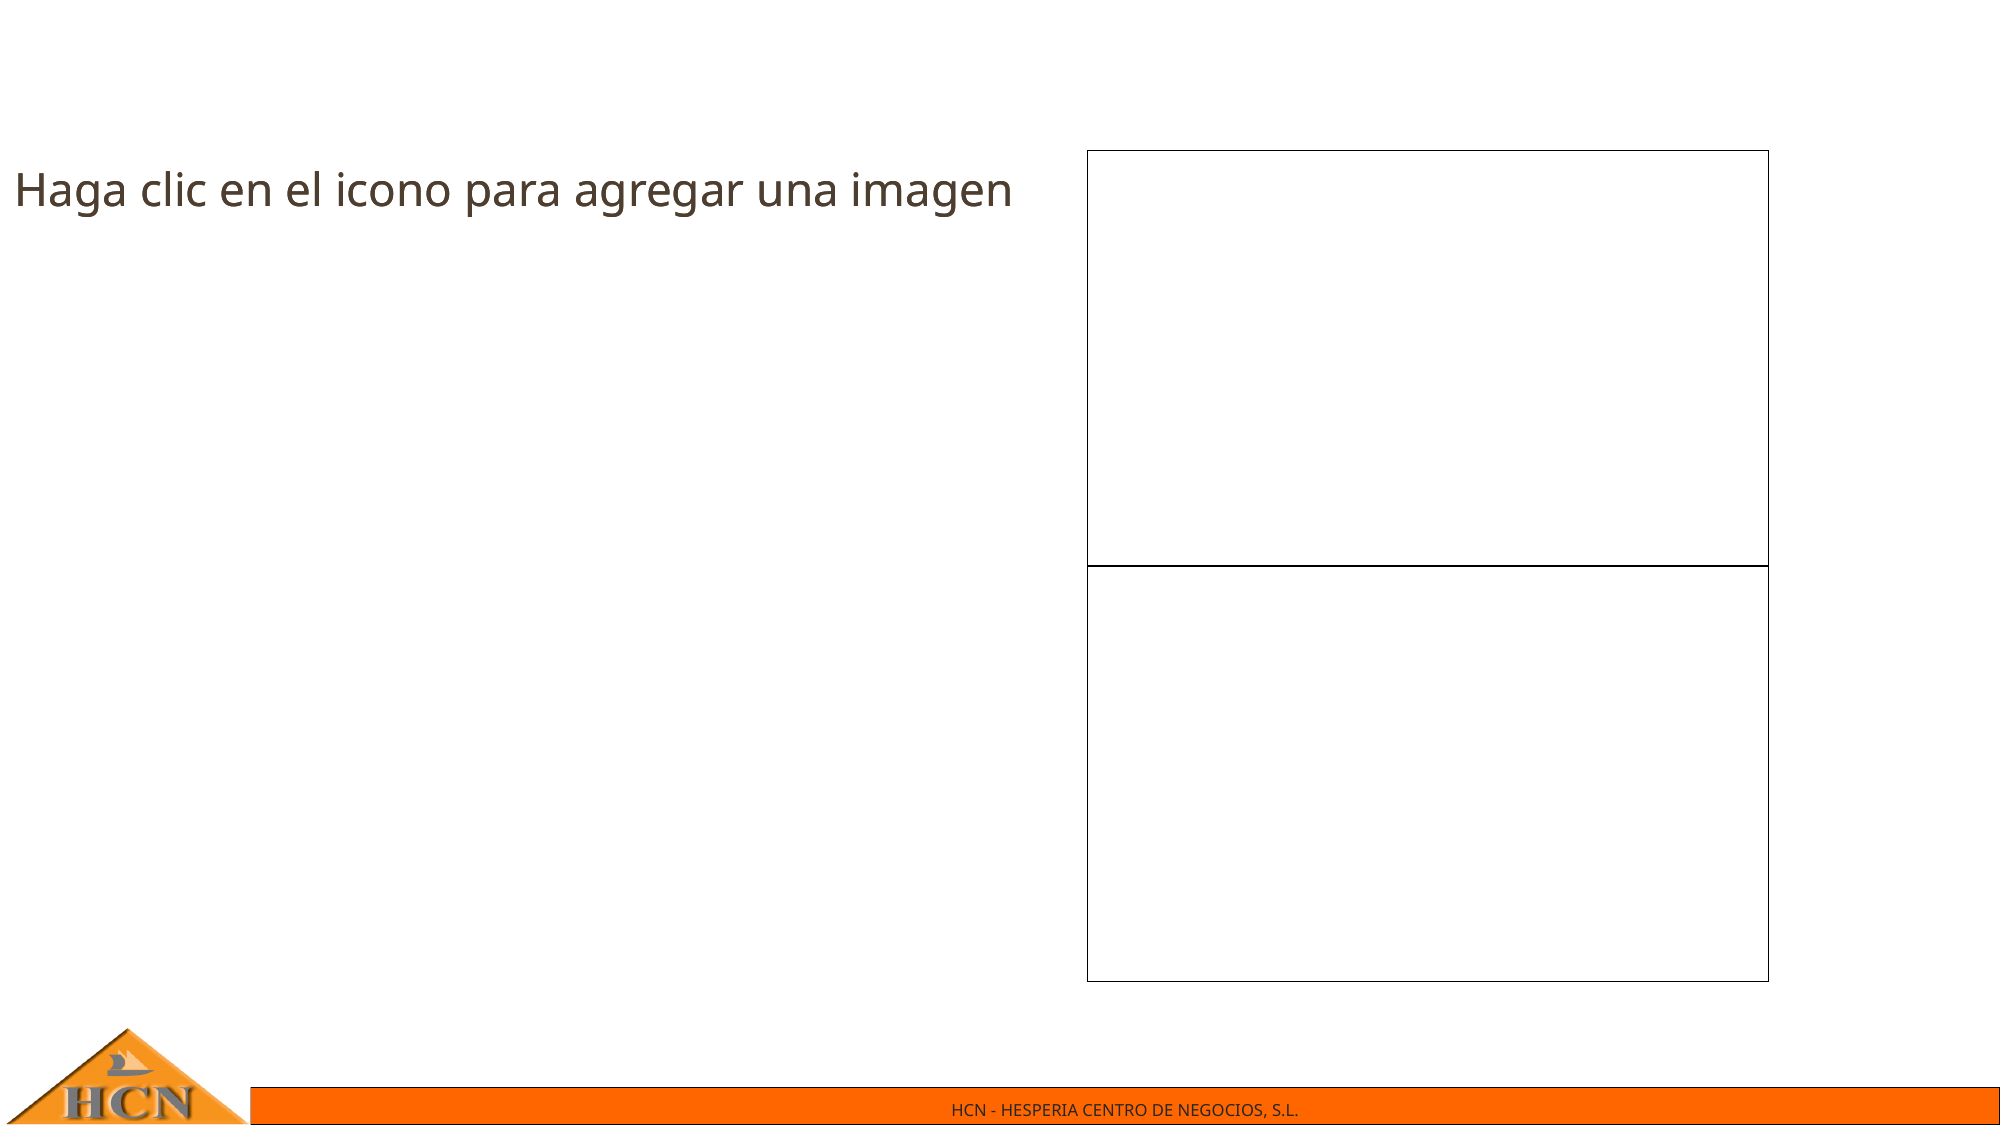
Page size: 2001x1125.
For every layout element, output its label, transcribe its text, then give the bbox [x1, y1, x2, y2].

title [1087, 150, 1769, 565]
picture [0, 1025, 251, 1125]
list [1087, 565, 1769, 982]
text_box HCN - HESPERIA CENTRO DE NEGOCIOS, S.L. [251, 1087, 2000, 1125]
